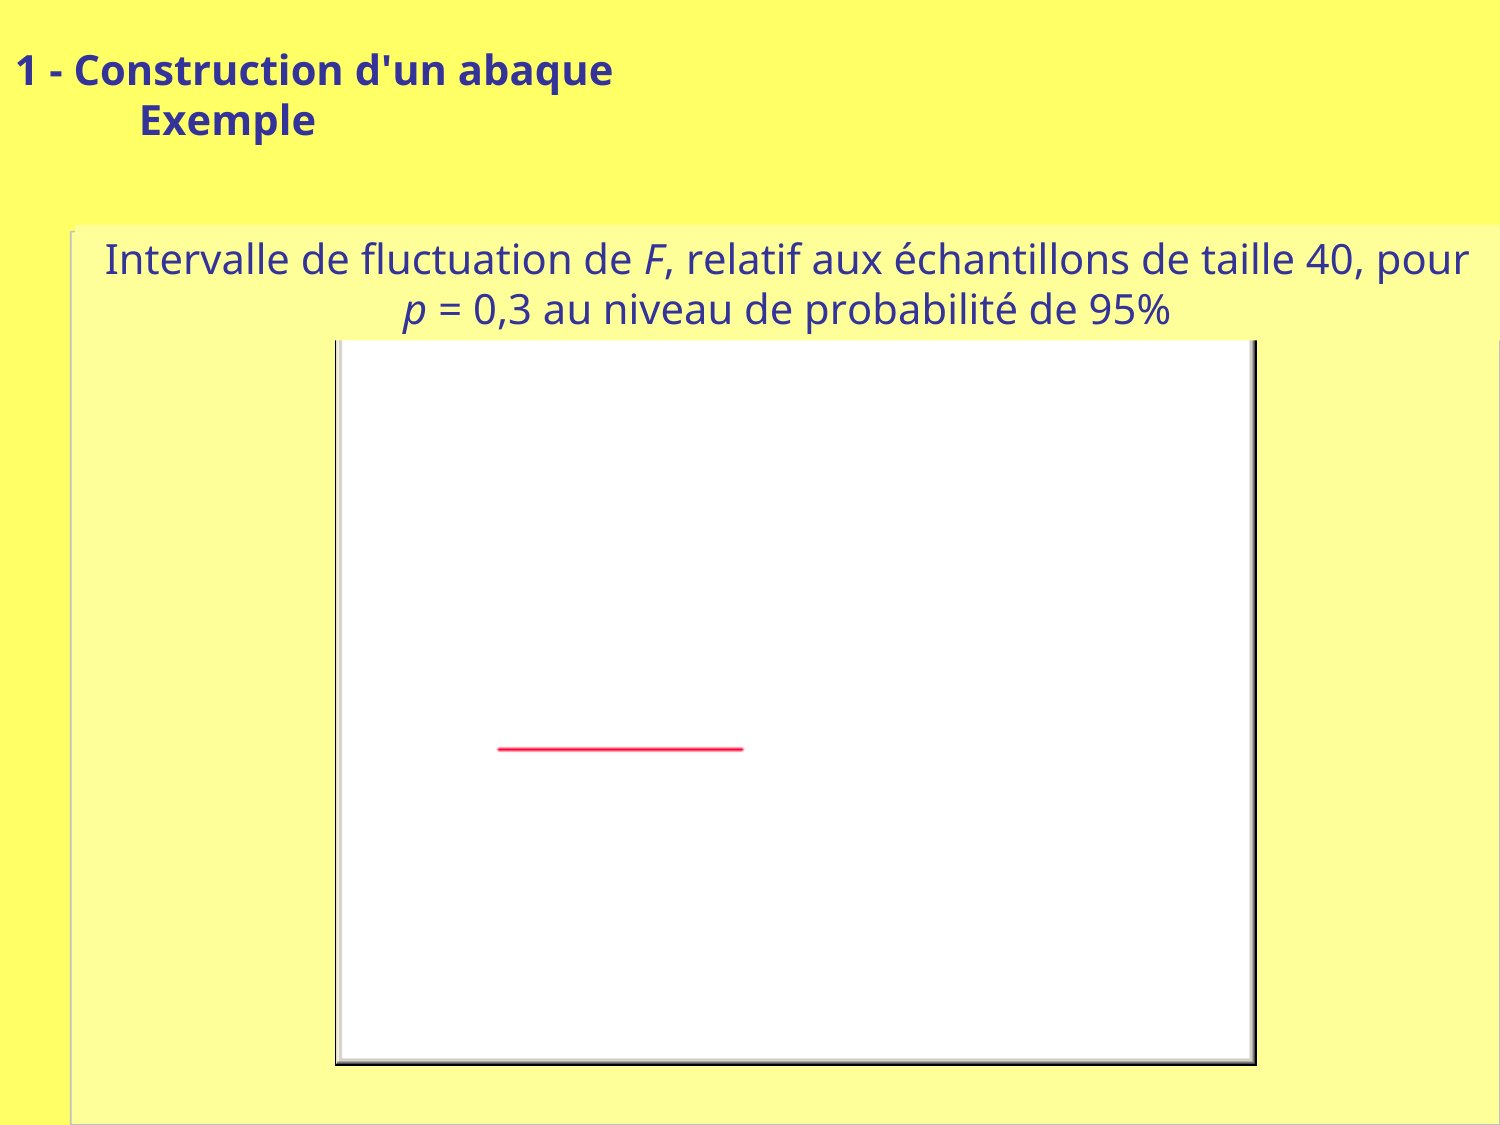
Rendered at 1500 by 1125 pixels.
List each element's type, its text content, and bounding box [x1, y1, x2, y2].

picture [336, 341, 1256, 1065]
text_box Intervalle de fluctuation de F, relatif aux échantillons de taille 40, pour p = 0,3 au niveau de probabilité de 95% [75, 224, 1500, 341]
text_box 1 - Construction d'un abaque Exemple [0, 0, 1500, 188]
